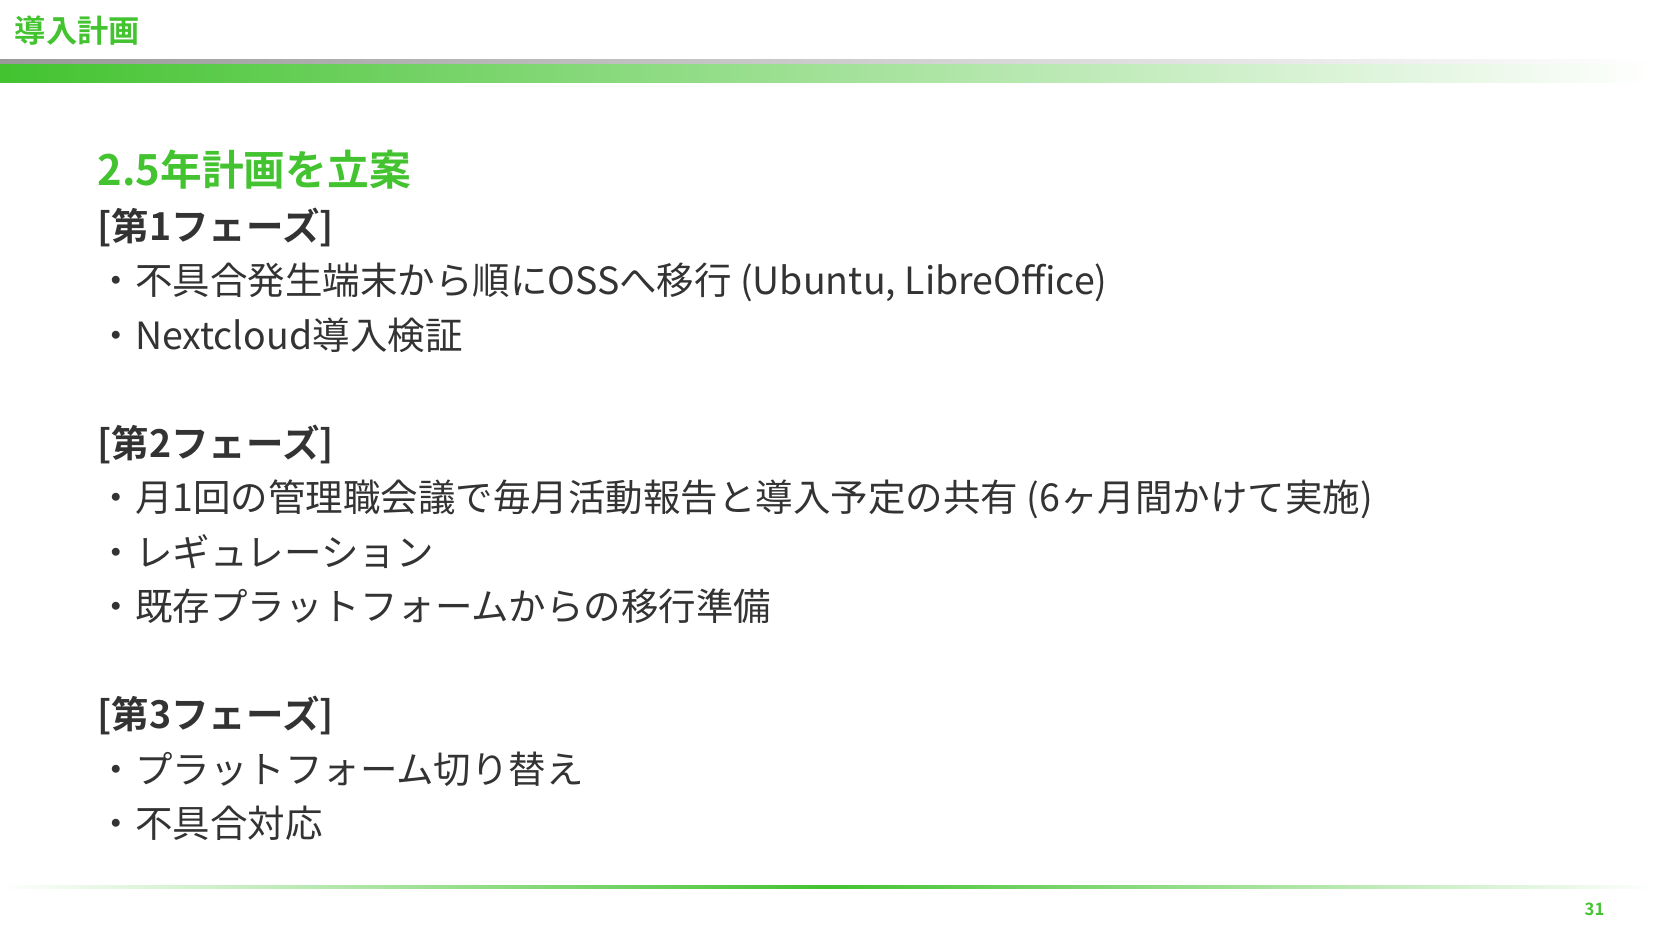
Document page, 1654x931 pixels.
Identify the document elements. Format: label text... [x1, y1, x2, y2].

text_box 2.5年計画を立案 [第1フェーズ] ・不具合発生端末から順にOSSへ移行 (Ubuntu, LibreOffice) ・Nextcloud導入検証 [第2フェーズ] ・月1回の管理職会議で毎月活動報告と導入予定の共有 (6ヶ月間かけて実施) ・レギュレーション ・既存プラットフォームからの移行準備 [第3フェーズ] ・プラットフォーム切り替え ・不具合対応 [82, 129, 1459, 856]
text_box [0, 885, 1654, 889]
text_box <番号> [1535, 888, 1654, 928]
text_box 導入計画 [0, 0, 1376, 59]
text_box [0, 59, 1654, 83]
